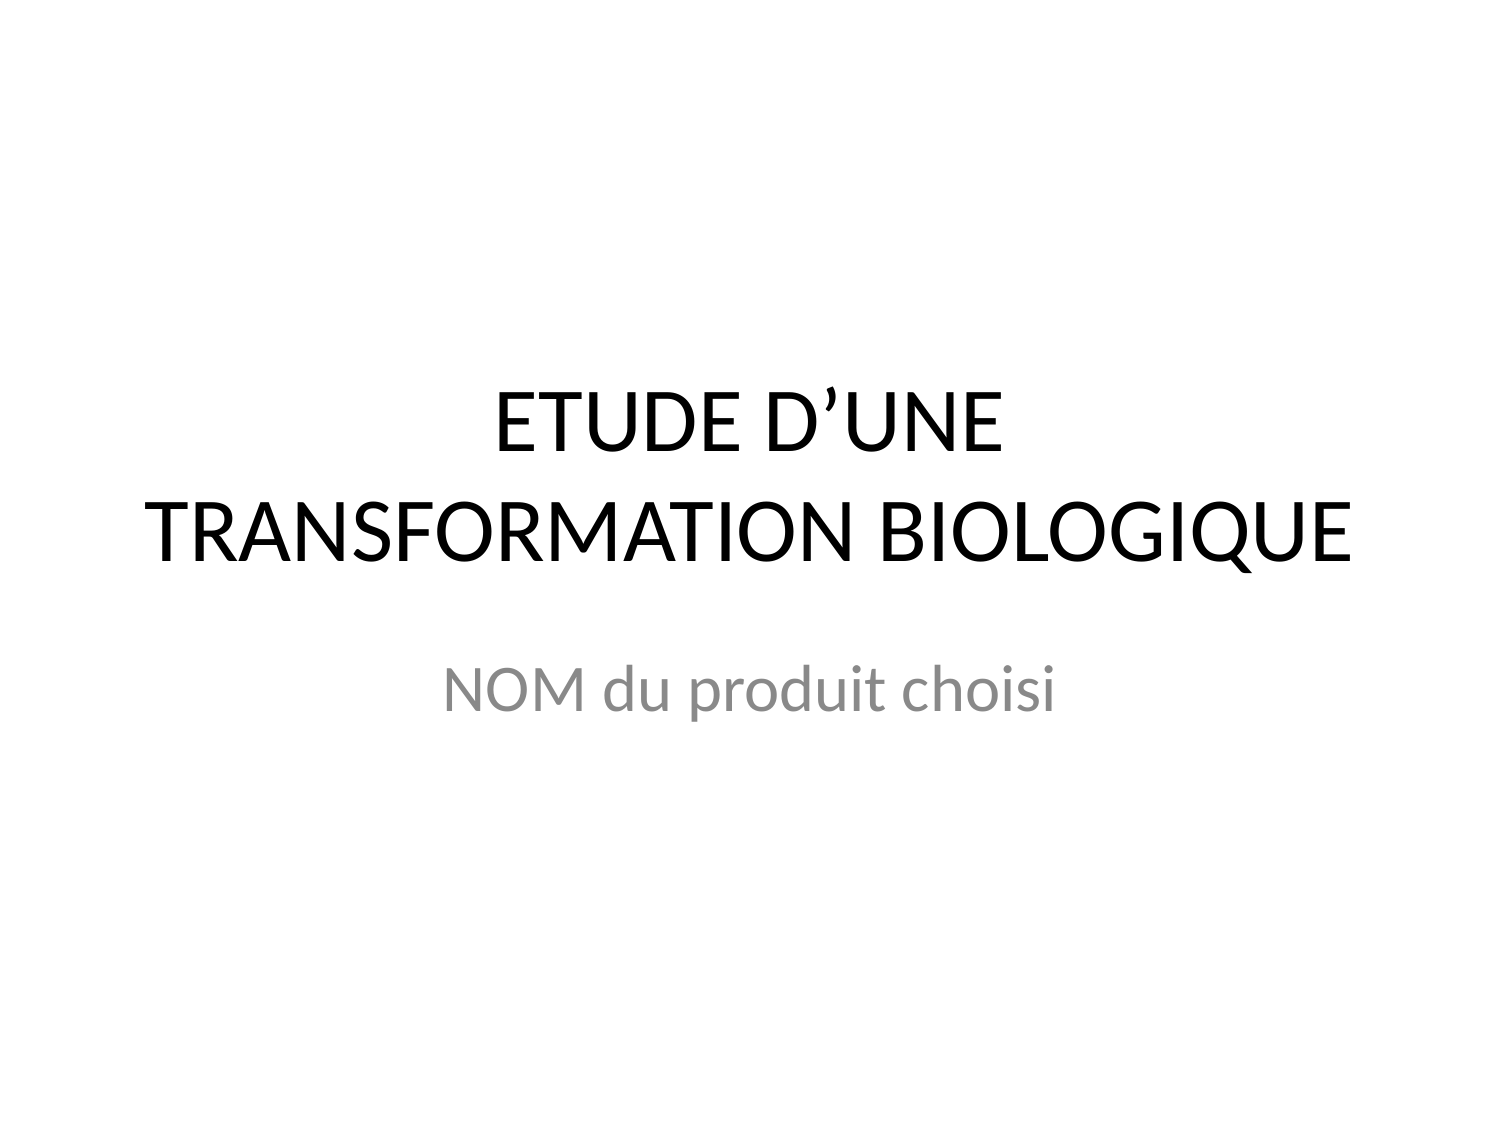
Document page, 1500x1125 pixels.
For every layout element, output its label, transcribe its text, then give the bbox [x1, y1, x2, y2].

title ETUDE D’UNE TRANSFORMATION BIOLOGIQUE [112, 349, 1388, 591]
subtitle NOM du produit choisi [225, 637, 1276, 925]
